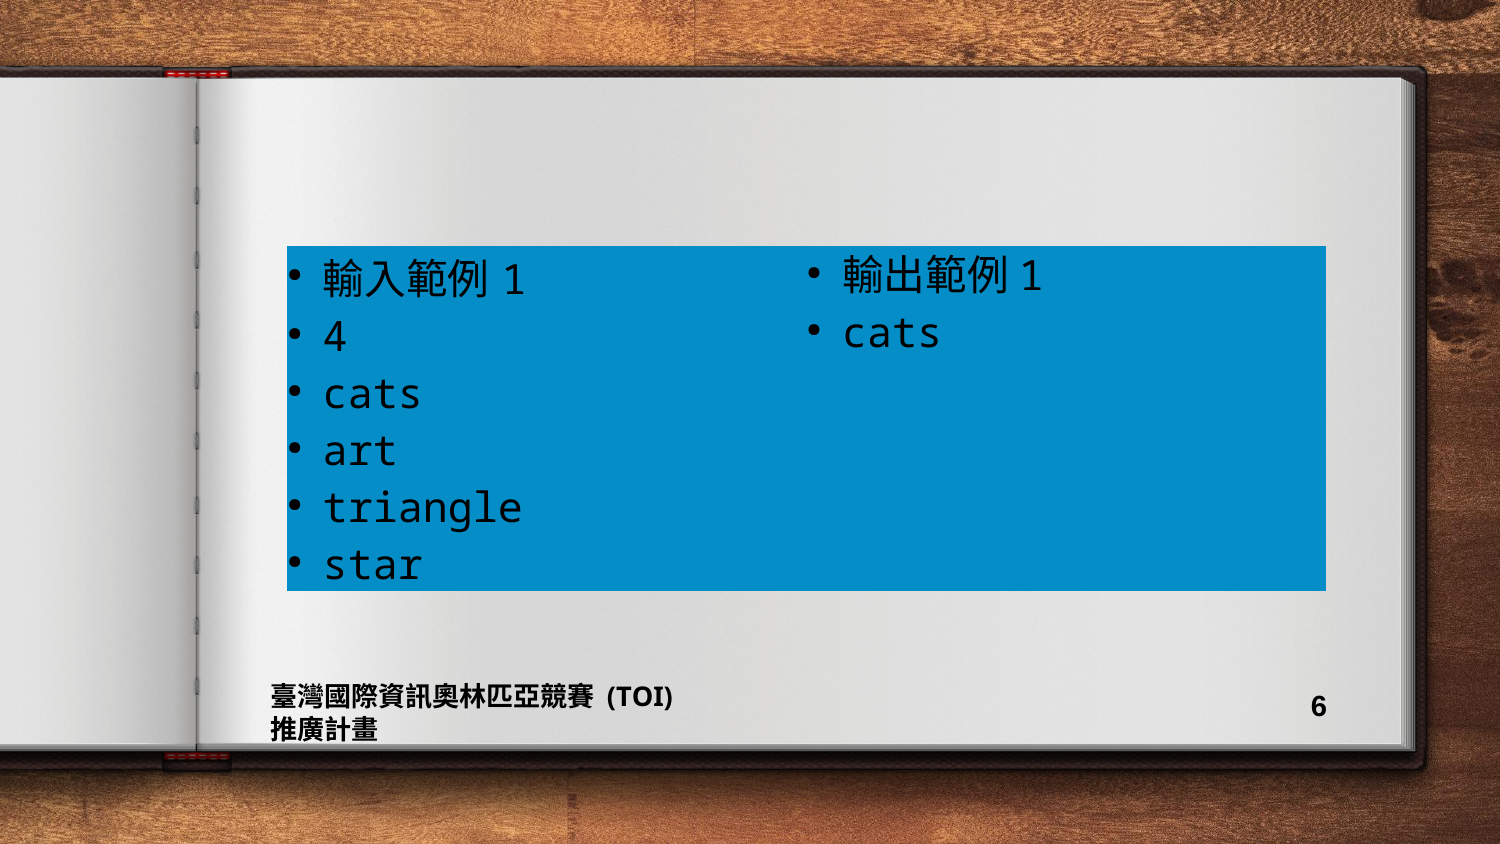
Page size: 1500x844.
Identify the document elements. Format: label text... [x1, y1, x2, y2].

table_header 輸入範例1 4 cats art triangle star [287, 246, 807, 591]
table_header 輸出範例1 cats [807, 246, 1326, 591]
text_box 6 [1295, 672, 1386, 737]
